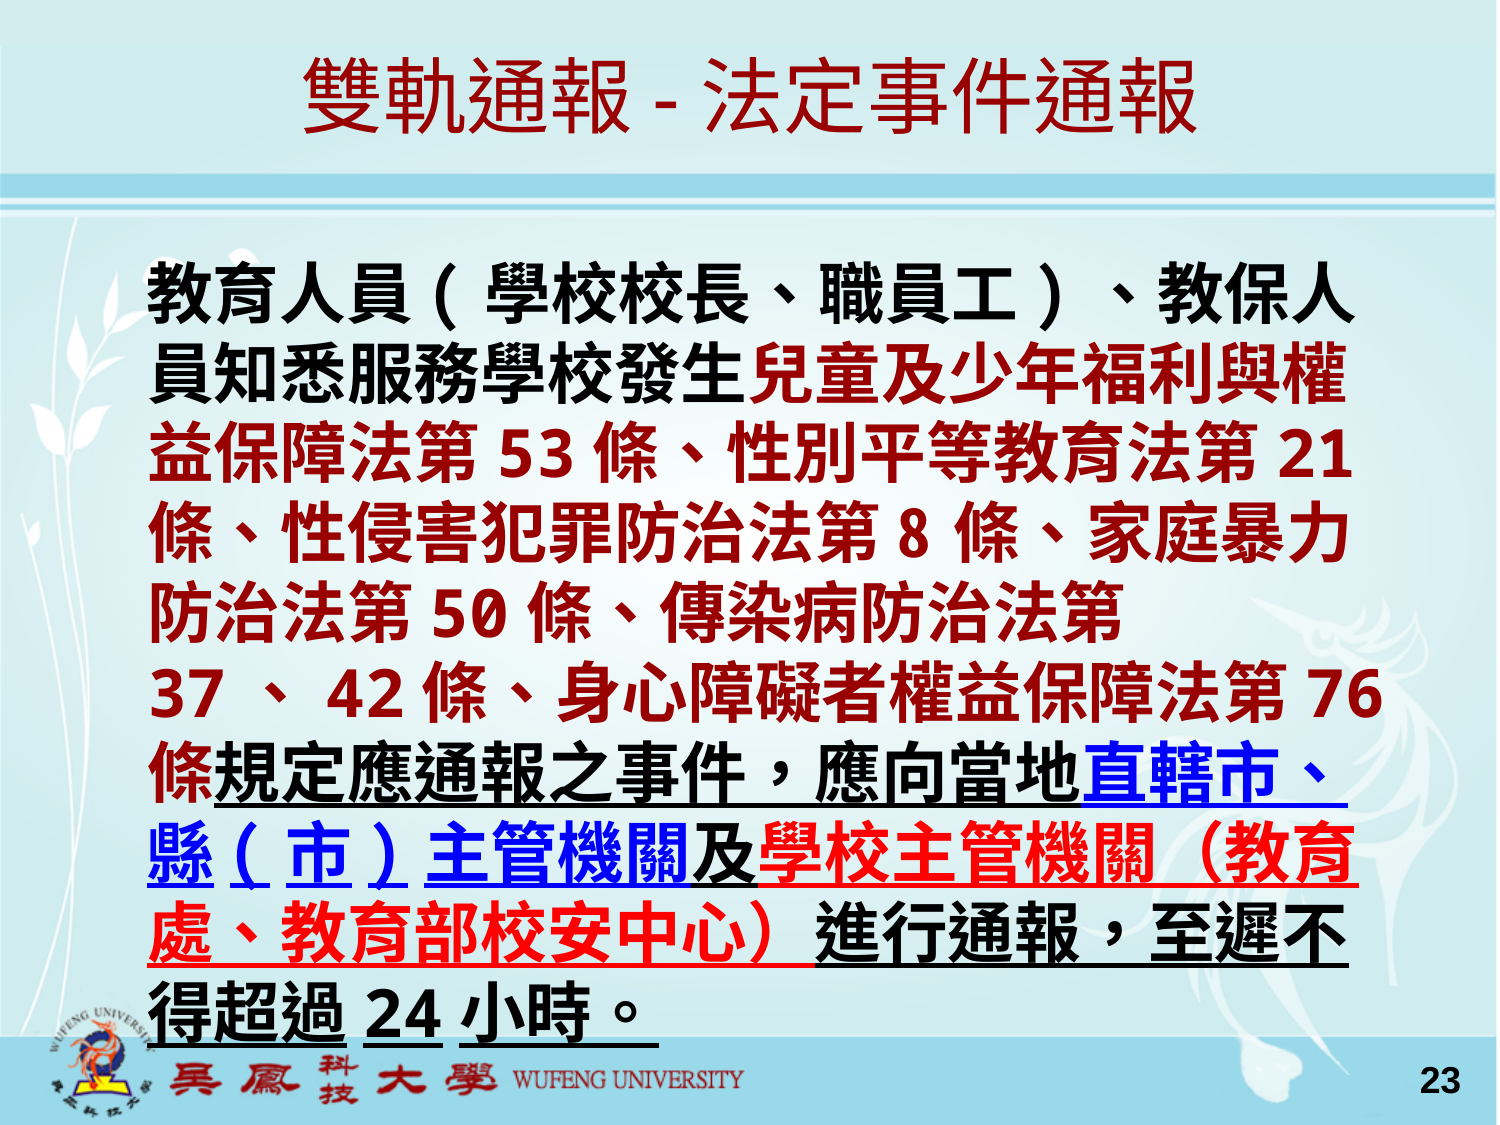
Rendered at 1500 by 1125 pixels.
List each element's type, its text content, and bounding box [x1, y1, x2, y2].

text_box <number> [1126, 1048, 1477, 1125]
picture [0, 188, 1500, 1125]
text_box 雙軌通報-法定事件通報 [0, 0, 1500, 188]
text_box 教育人員(學校校長、職員工)、教保人員知悉服務學校發生兒童及少年福利與權益保障法第53條、性別平等教育法第21條、性侵害犯罪防治法第8條、家庭暴力防治法第50條、傳染病防治法第37、42條、身心障礙者權益保障法第76條規定應通報之事件，應向當地直轄市、縣(市)主管機關及學校主管機關（教育處、教育部校安中心）進行通報，至遲不得超過24小時。 [72, 243, 1412, 1059]
